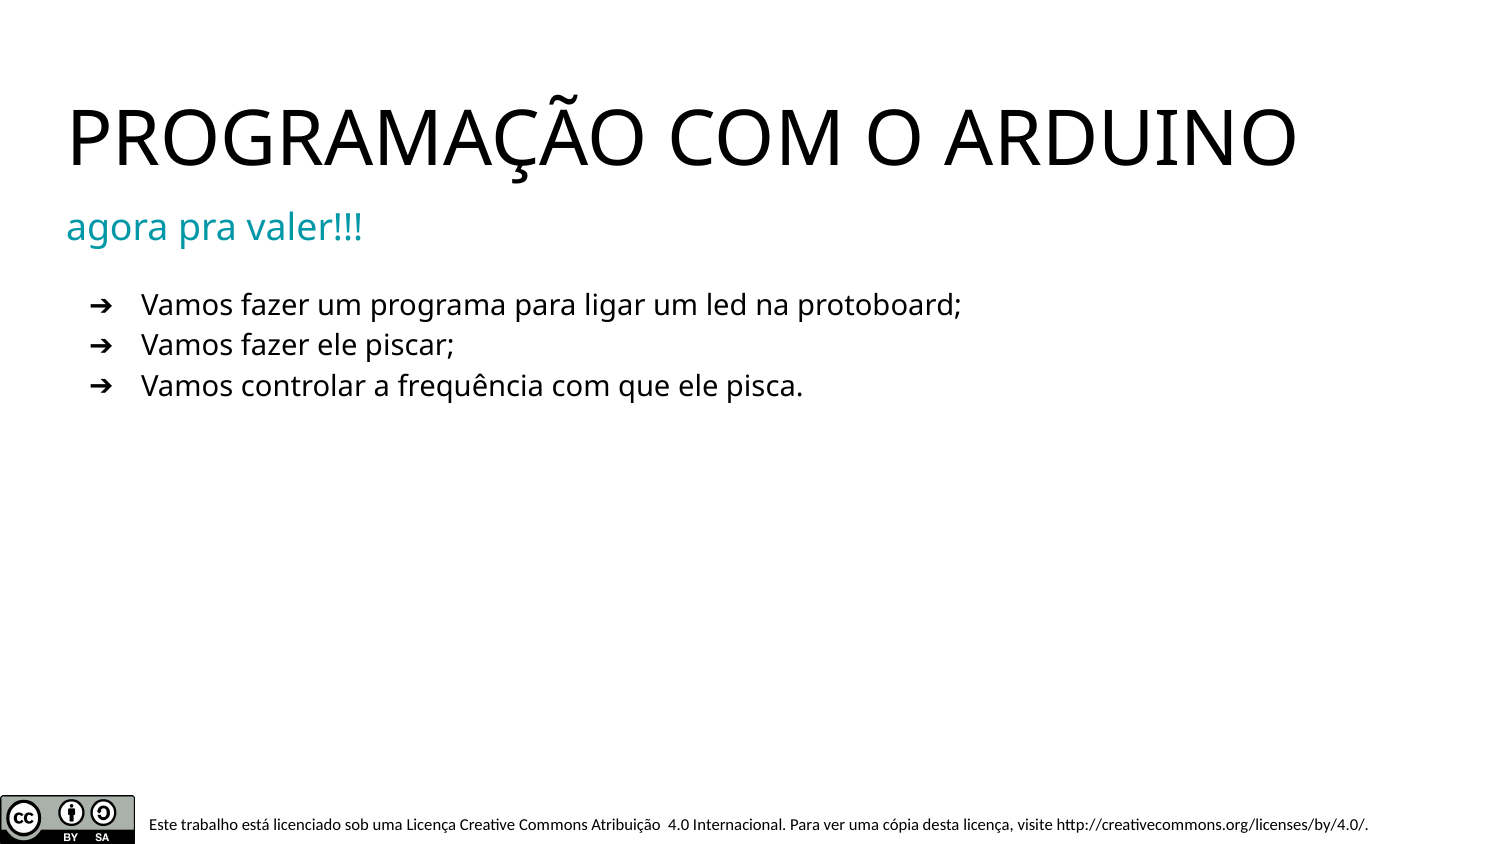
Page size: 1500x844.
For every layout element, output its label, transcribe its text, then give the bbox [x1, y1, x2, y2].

title agora pra valer!!! [51, 187, 1449, 282]
text_box Este trabalho está licenciado sob uma Licença Creative Commons Atribuição 4.0 Internacional. Para ver uma cópia desta licença, visite http://creativecommons.org/licenses/by/4.0/. [135, 795, 1500, 844]
list Vamos fazer um programa para ligar um led na protoboard; Vamos fazer ele piscar; Vamos controlar a frequência com que ele pisca. [51, 282, 1449, 750]
title PROGRAMAÇÃO COM O ARDUINO [51, 72, 1449, 167]
picture [0, 795, 135, 844]
